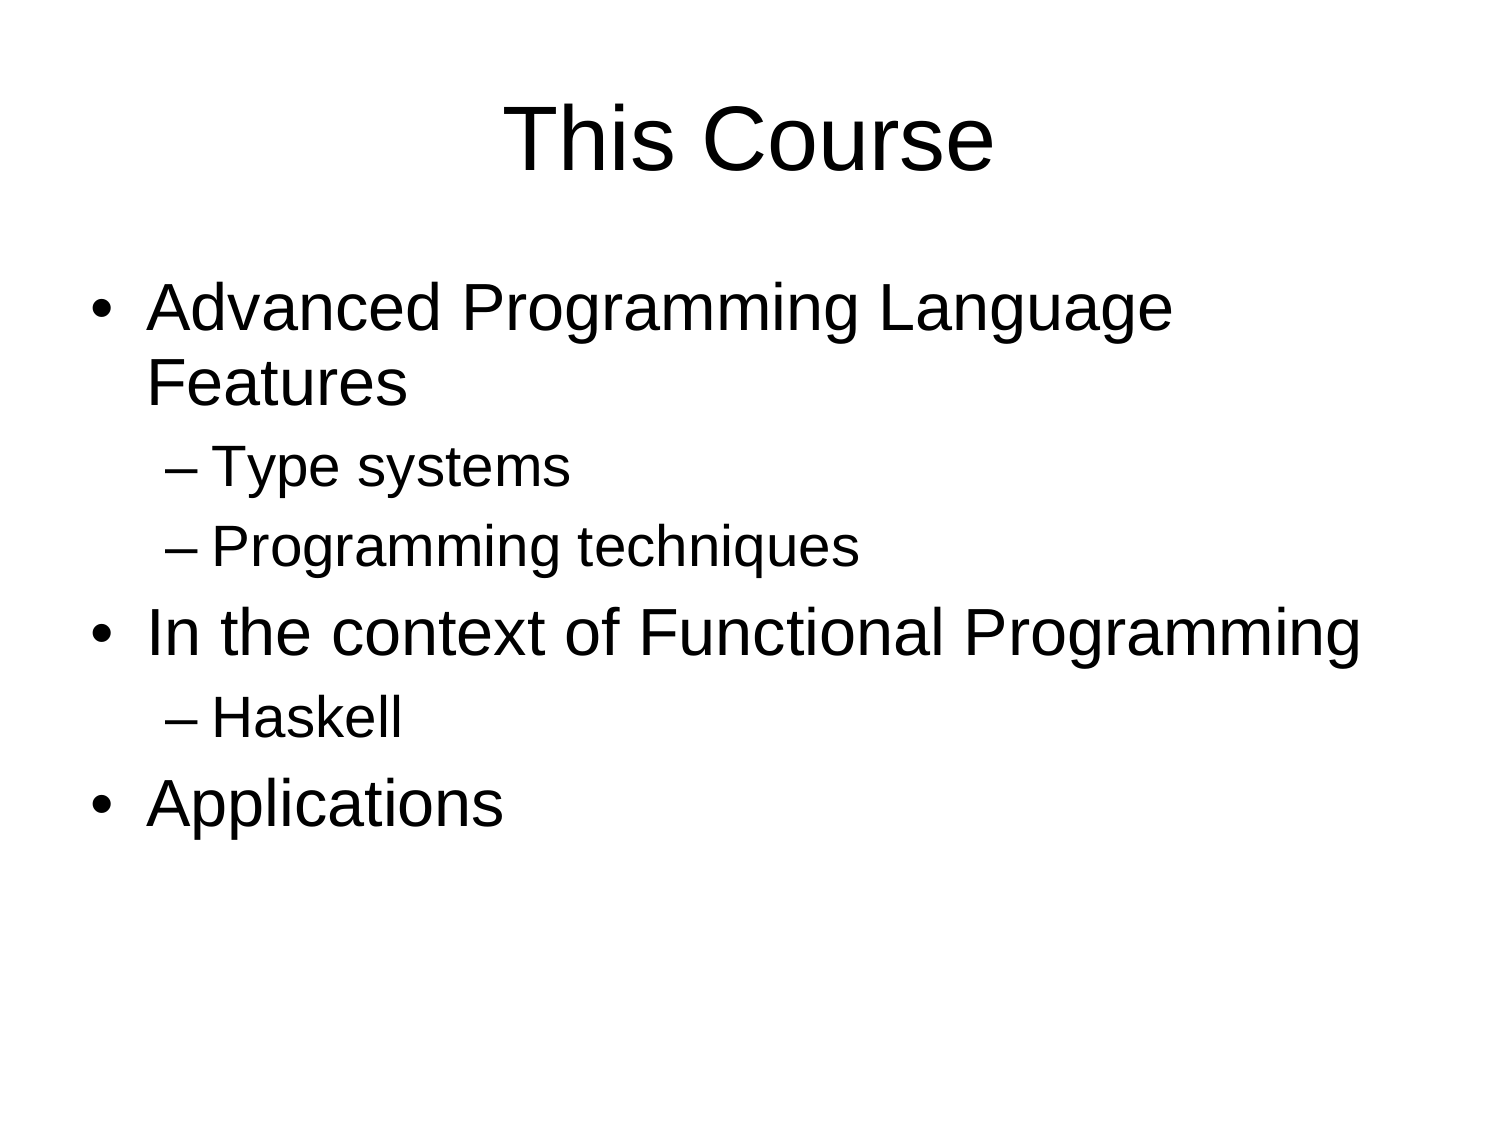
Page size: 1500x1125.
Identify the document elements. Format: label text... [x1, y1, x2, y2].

title This Course [75, 45, 1426, 233]
list Advanced Programming Language Features Type systems Programming techniques In the context of Functional Programming Haskell Applications [75, 262, 1426, 1006]
